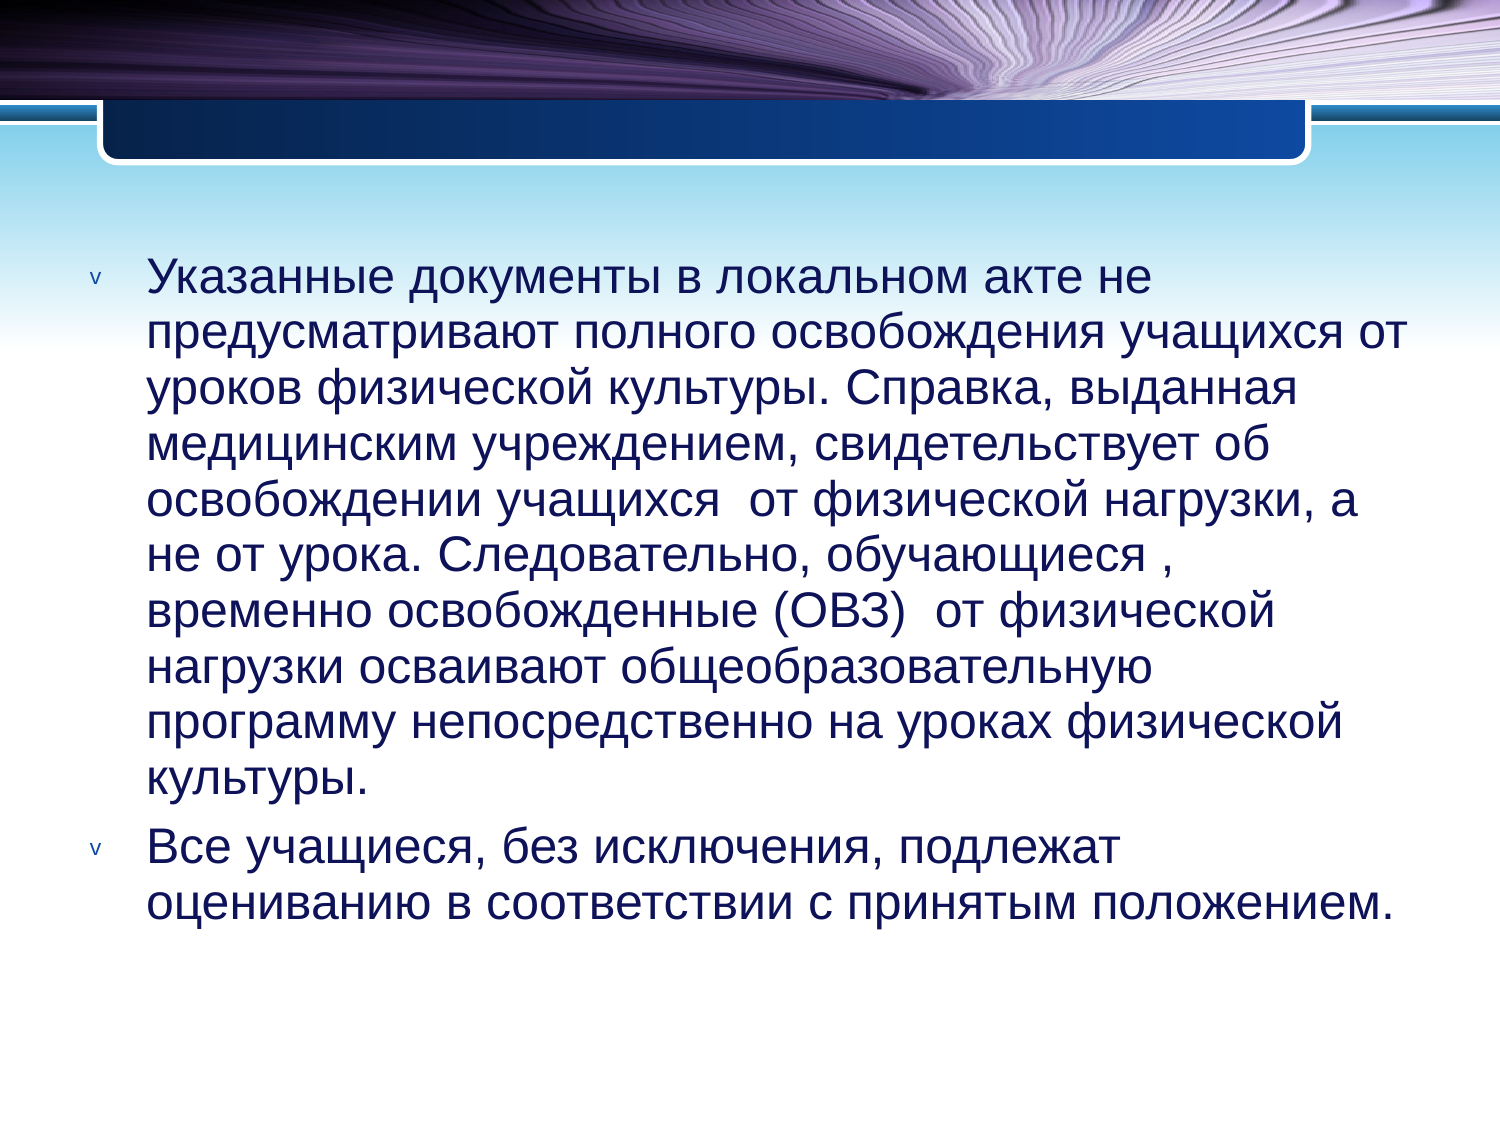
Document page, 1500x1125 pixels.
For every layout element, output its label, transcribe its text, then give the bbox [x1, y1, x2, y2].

list Указанные документы в локальном акте не предусматривают полного освобождения учащихся от уроков физической культуры. Справка, выданная медицинским учреждением, свидетельствует об освобождении учащихся от физической нагрузки, а не от урока. Следовательно, обучающиеся , временно освобожденные (ОВЗ) от физической нагрузки осваивают общеобразовательную программу непосредственно на уроках физической культуры. Все учащиеся, без исключения, подлежат оцениванию в соответствии с принятым положением. [75, 152, 1425, 1067]
picture [0, 0, 1500, 100]
